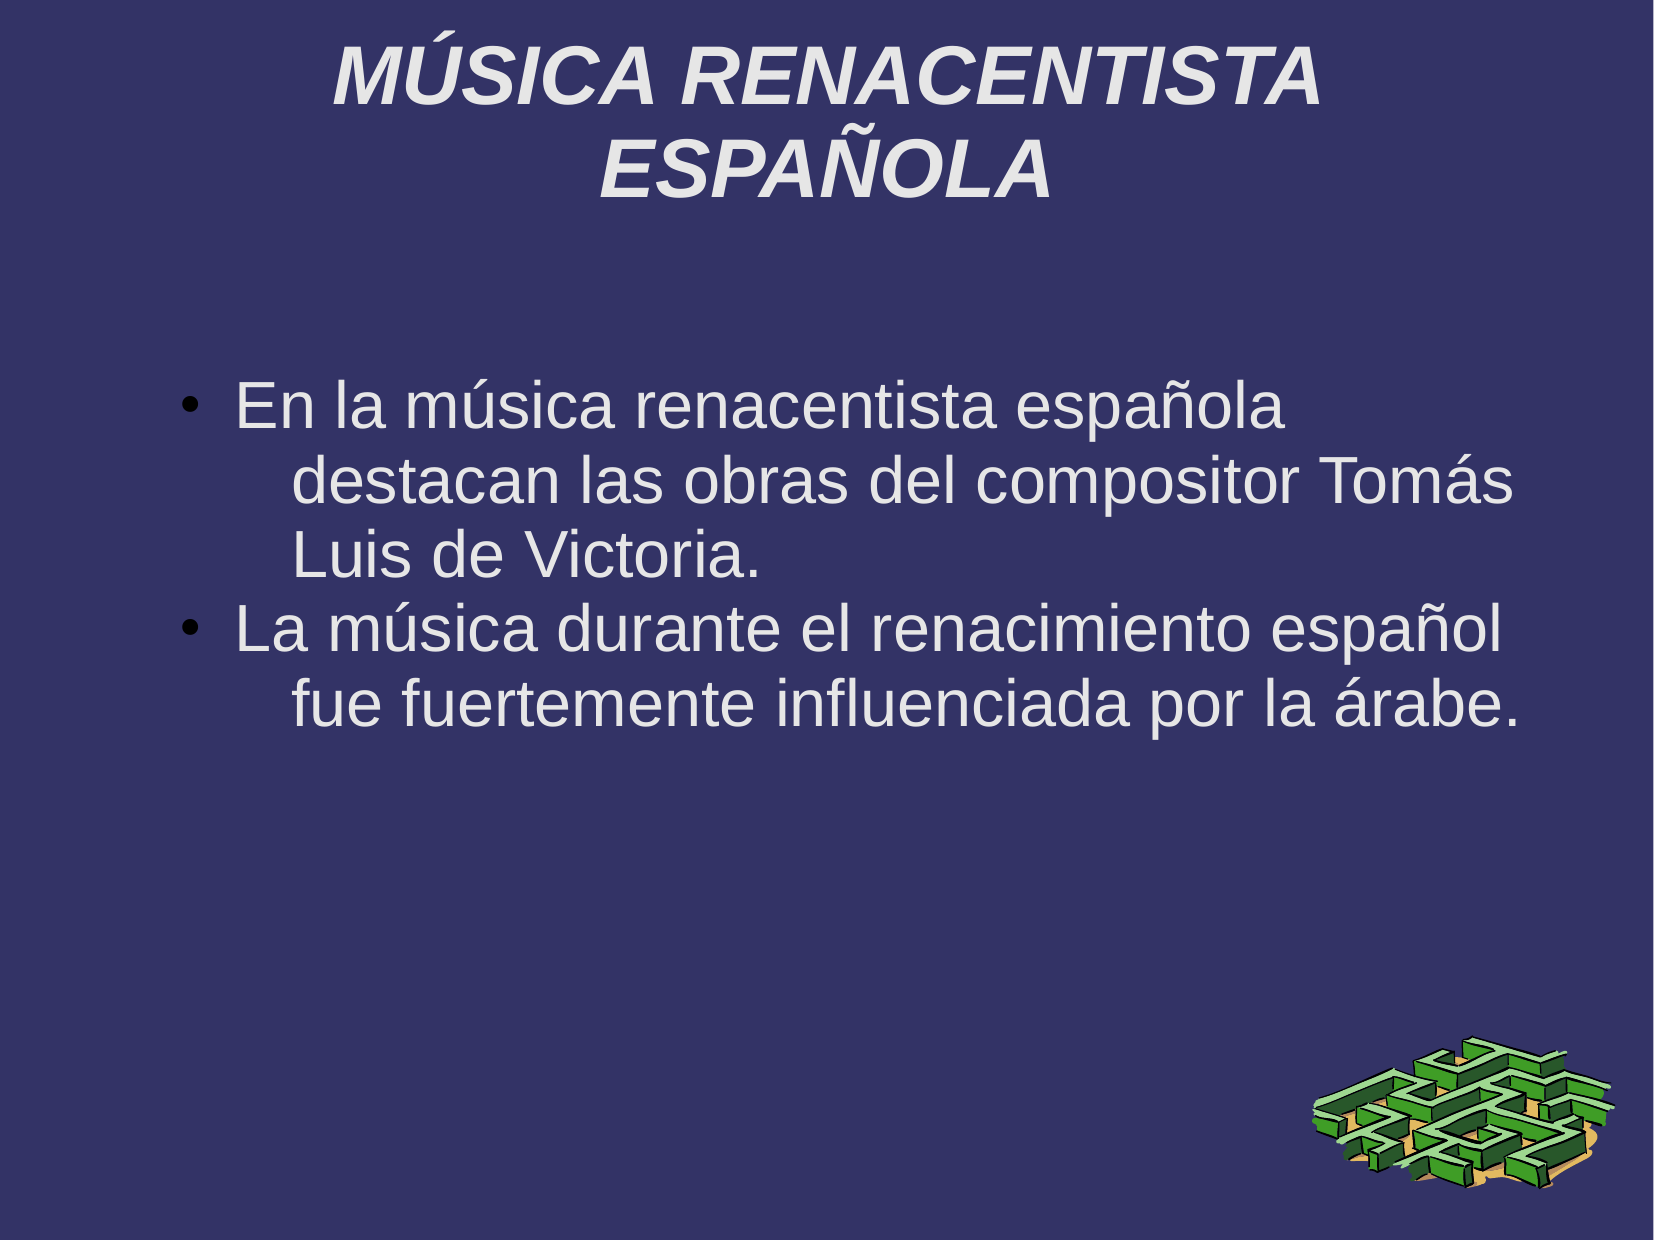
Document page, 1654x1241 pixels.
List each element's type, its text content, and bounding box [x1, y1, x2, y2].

list En la música renacentista española destacan las obras del compositor Tomás Luis de Victoria. La música durante el renacimiento español fue fuertemente influenciada por la árabe. [178, 364, 1570, 1136]
title MÚSICA RENACENTISTA ESPAÑOLA [121, 26, 1534, 219]
